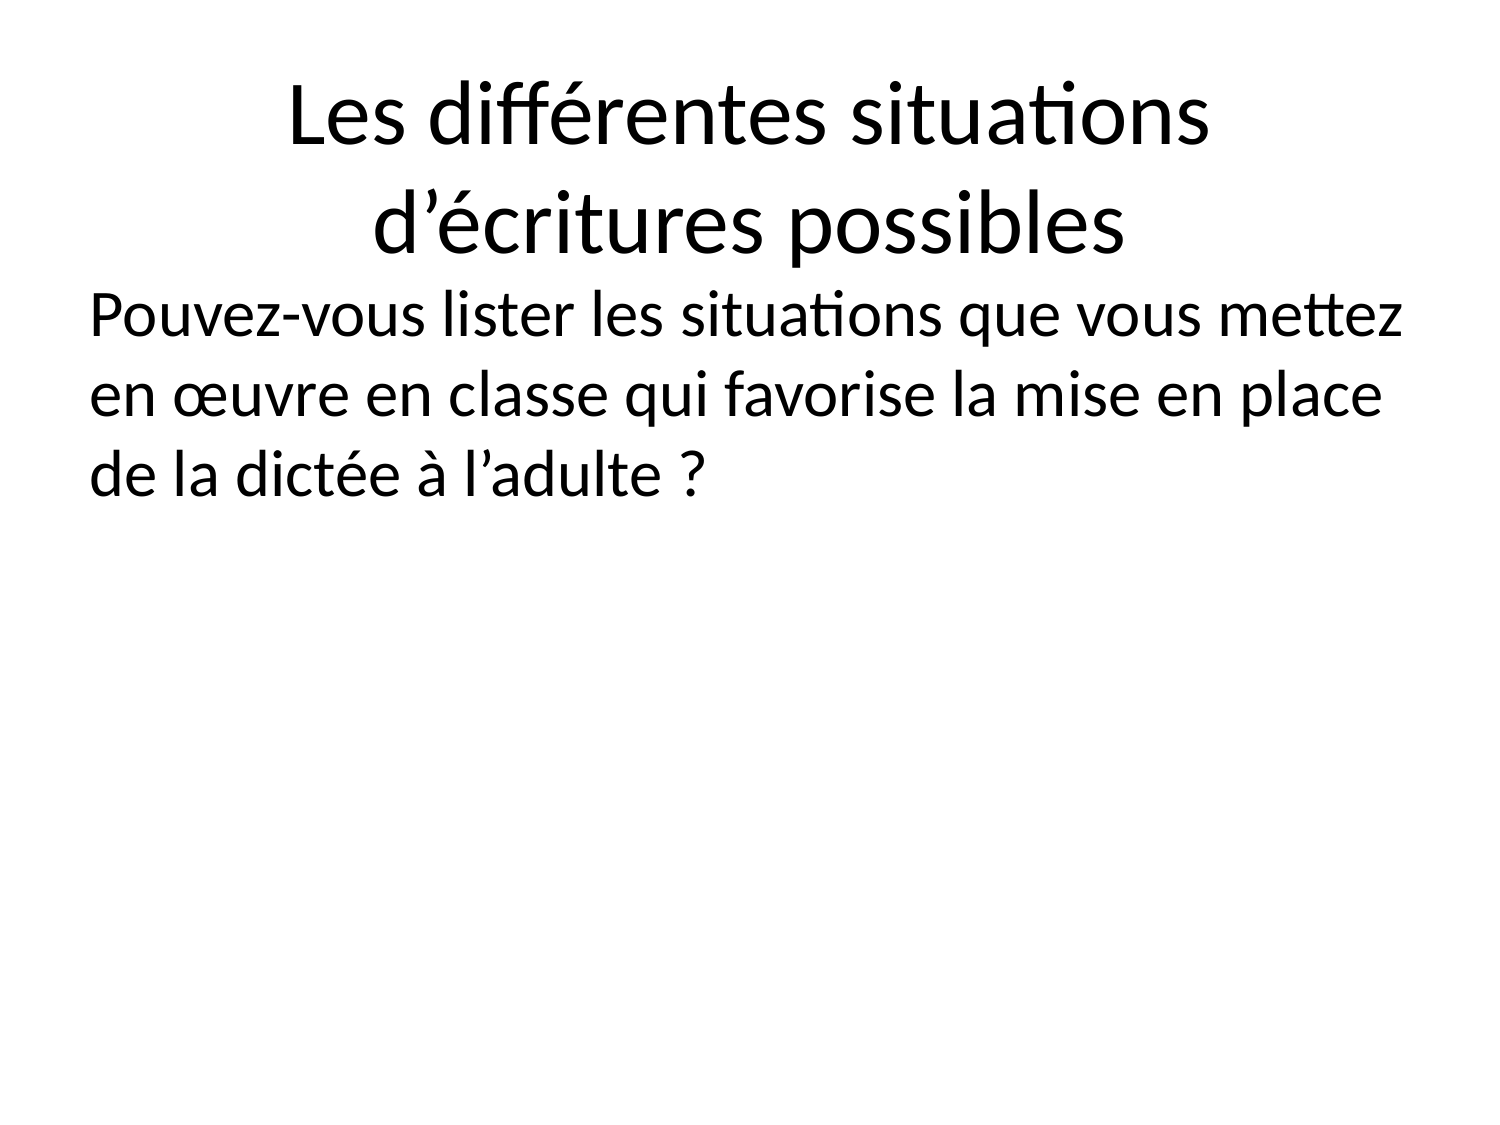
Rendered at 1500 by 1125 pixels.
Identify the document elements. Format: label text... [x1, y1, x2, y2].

list Pouvez-vous lister les situations que vous mettez en œuvre en classe qui favorise la mise en place de la dictée à l’adulte ? [75, 262, 1425, 1005]
title Les différentes situations d’écritures possibles [75, 45, 1425, 233]
